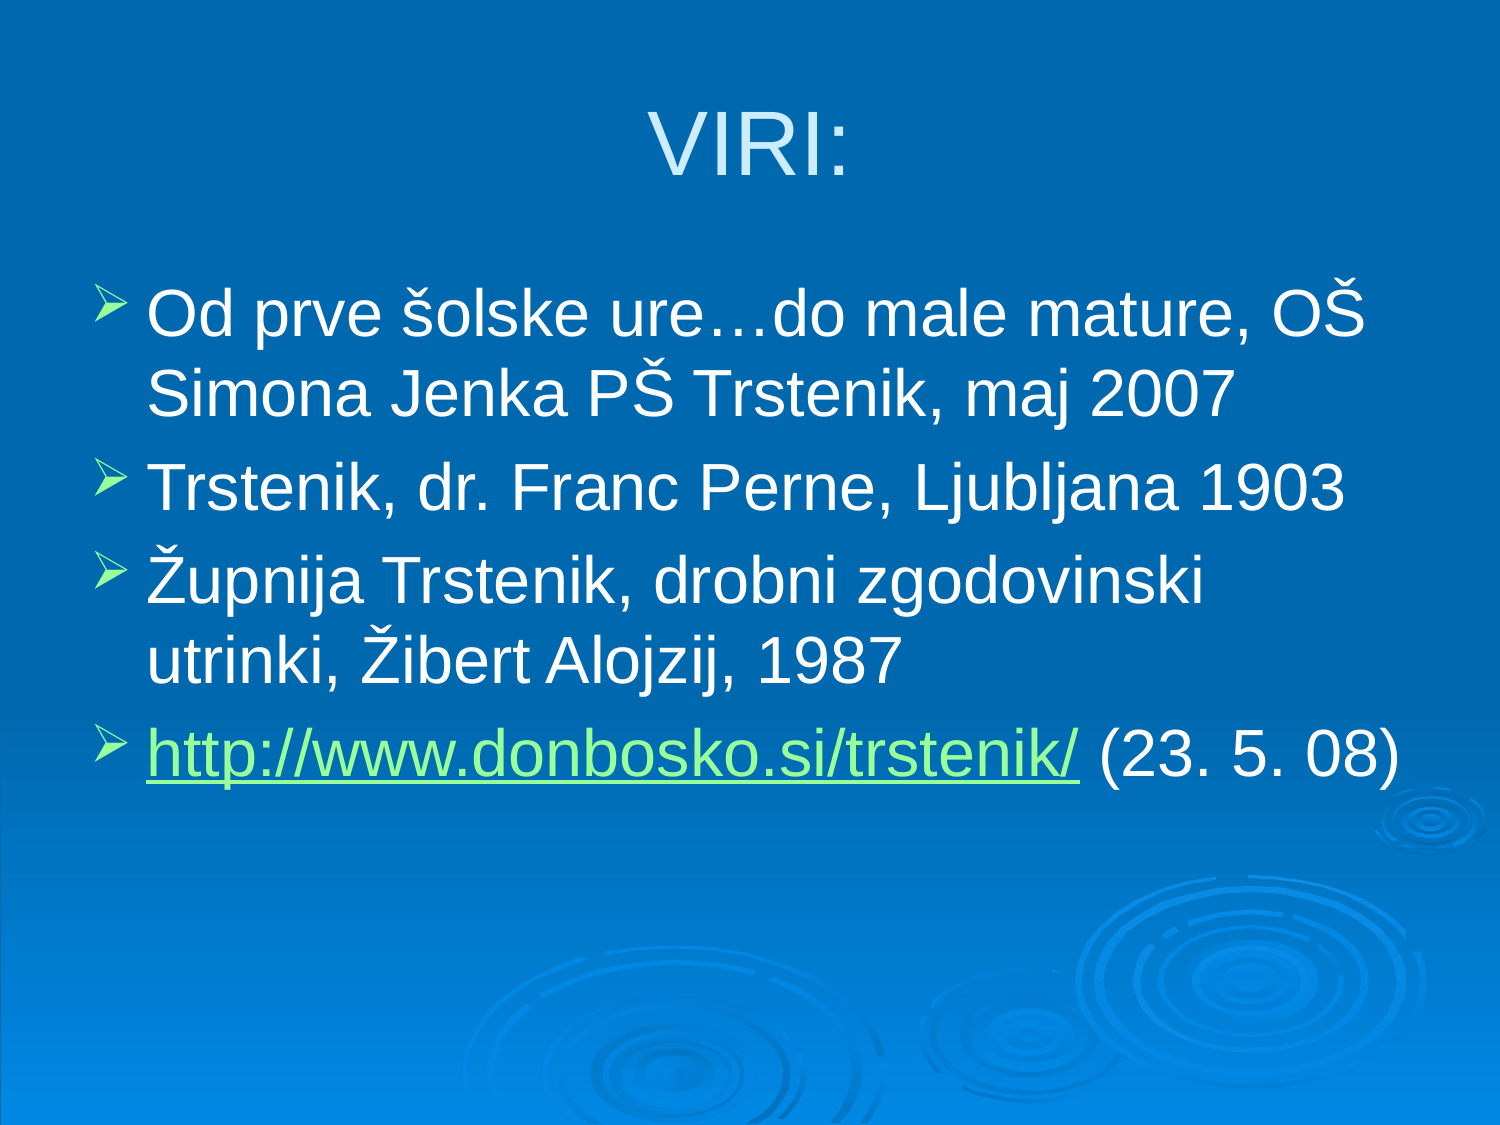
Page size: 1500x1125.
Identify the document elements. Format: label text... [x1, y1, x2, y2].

title VIRI: [75, 45, 1425, 233]
list Od prve šolske ure…do male mature, OŠ Simona Jenka PŠ Trstenik, maj 2007 Trstenik, dr. Franc Perne, Ljubljana 1903 Župnija Trstenik, drobni zgodovinski utrinki, Žibert Alojzij, 1987 http://www.donbosko.si/trstenik/ (23. 5. 08) [75, 262, 1425, 1005]
